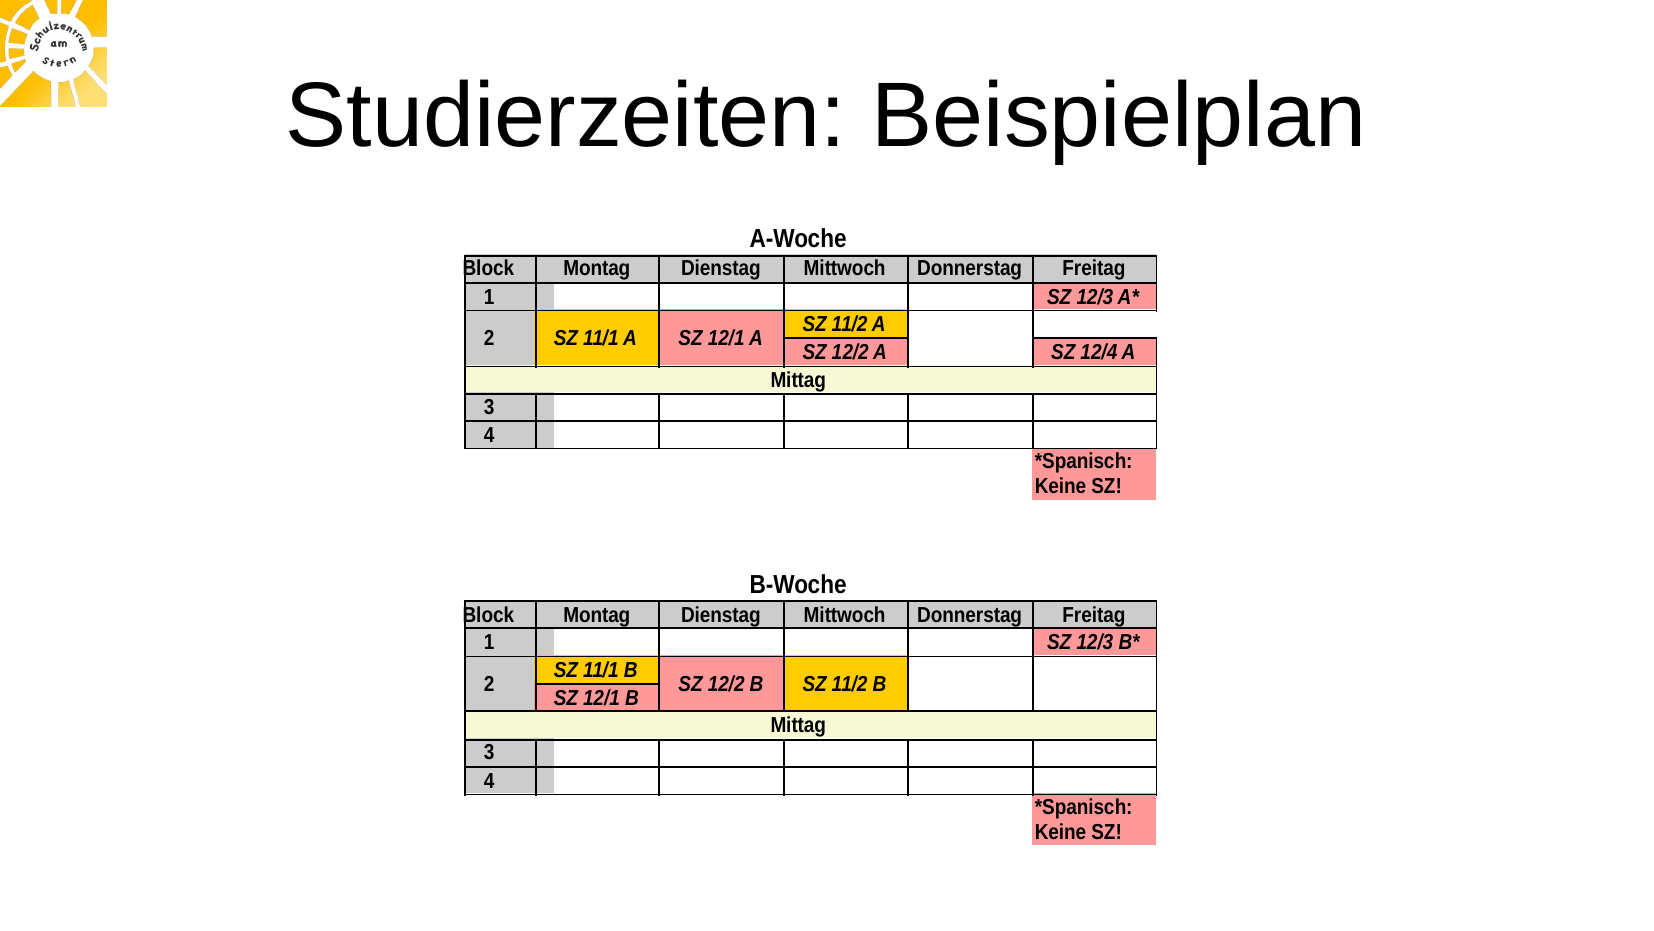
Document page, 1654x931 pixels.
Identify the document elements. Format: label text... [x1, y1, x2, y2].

text_box [785, 602, 803, 627]
text_box 4 [483, 768, 504, 793]
text_box SZ 12/1 A [678, 325, 768, 351]
text_box [660, 602, 681, 627]
text_box SZ 11/2 B [802, 671, 893, 696]
text_box [1032, 449, 1156, 500]
text_box [1028, 602, 1032, 627]
text_box SZ 11/1 A [553, 325, 644, 351]
text_box [1032, 795, 1156, 845]
text_box Montag [563, 256, 635, 281]
text_box SZ 12/4 A [1051, 339, 1141, 365]
text_box [504, 768, 535, 793]
text_box A-Woche [749, 224, 851, 254]
text_box [537, 395, 554, 420]
text_box [660, 257, 783, 282]
text_box Block [462, 256, 517, 281]
text_box [466, 657, 535, 710]
text_box [537, 284, 658, 310]
title Studierzeiten: Beispielplan [82, 37, 1571, 193]
text_box [466, 768, 483, 793]
text_box [644, 685, 658, 710]
text_box [466, 629, 535, 656]
text_box SZ 12/1 B [553, 685, 644, 710]
text_box B-Woche [749, 570, 851, 600]
text_box [466, 311, 535, 366]
text_box Block [462, 602, 517, 627]
text_box 3 [483, 740, 504, 765]
text_box 2 [483, 671, 504, 696]
text_box Montag [563, 602, 635, 627]
text_box [1034, 257, 1156, 282]
picture [0, 0, 107, 107]
text_box Dienstag [681, 256, 766, 281]
text_box 3 [483, 394, 504, 419]
text_box [537, 741, 554, 766]
text_box *Spanisch: [1034, 448, 1138, 474]
text_box [1034, 629, 1156, 655]
text_box Mittag [770, 712, 830, 738]
text_box [660, 311, 783, 366]
text_box 1 [483, 284, 504, 309]
text_box [766, 602, 783, 627]
text_box [635, 602, 658, 627]
text_box [830, 367, 1156, 392]
text_box Mittwoch [803, 602, 891, 627]
text_box [466, 712, 770, 739]
text_box [537, 629, 658, 656]
text_box SZ 11/2 A [802, 312, 893, 337]
text_box [1034, 602, 1062, 627]
text_box Dienstag [681, 602, 766, 627]
text_box 2 [483, 325, 504, 351]
text_box [537, 257, 658, 282]
text_box [785, 339, 907, 366]
text_box Mittwoch [803, 256, 891, 281]
text_box Keine SZ! [1034, 473, 1127, 498]
text_box [830, 712, 1156, 738]
text_box Freitag [1062, 602, 1129, 627]
text_box [466, 284, 535, 310]
text_box [1034, 284, 1047, 309]
text_box 1 [483, 630, 504, 655]
text_box [537, 602, 563, 627]
text_box [466, 367, 770, 393]
text_box [537, 422, 554, 448]
text_box [537, 768, 554, 793]
text_box Keine SZ! [1034, 819, 1127, 844]
text_box [785, 657, 907, 710]
text_box [909, 602, 917, 627]
text_box [466, 257, 535, 282]
text_box [466, 741, 535, 766]
text_box Donnerstag [917, 256, 1028, 281]
text_box [660, 657, 783, 710]
text_box [537, 311, 658, 366]
text_box [1034, 339, 1156, 366]
text_box [466, 422, 483, 448]
text_box SZ 12/2 A [802, 339, 893, 365]
text_box [785, 311, 907, 337]
text_box [537, 685, 553, 710]
text_box SZ 12/3 A* [1047, 284, 1145, 309]
text_box SZ 12/3 B* [1047, 630, 1145, 655]
text_box [517, 602, 535, 627]
text_box [466, 395, 535, 420]
text_box [504, 422, 535, 448]
text_box SZ 11/1 B [553, 657, 644, 683]
text_box [1145, 284, 1156, 309]
text_box Freitag [1062, 256, 1129, 281]
text_box [1129, 602, 1156, 627]
text_box 4 [483, 422, 504, 448]
text_box SZ 12/2 B [678, 671, 768, 696]
text_box [909, 257, 1032, 282]
text_box Mittag [770, 367, 830, 392]
text_box [891, 602, 907, 627]
text_box [537, 657, 553, 683]
text_box Donnerstag [917, 602, 1028, 627]
text_box [785, 257, 907, 282]
text_box [644, 657, 658, 683]
text_box *Spanisch: [1034, 794, 1138, 820]
